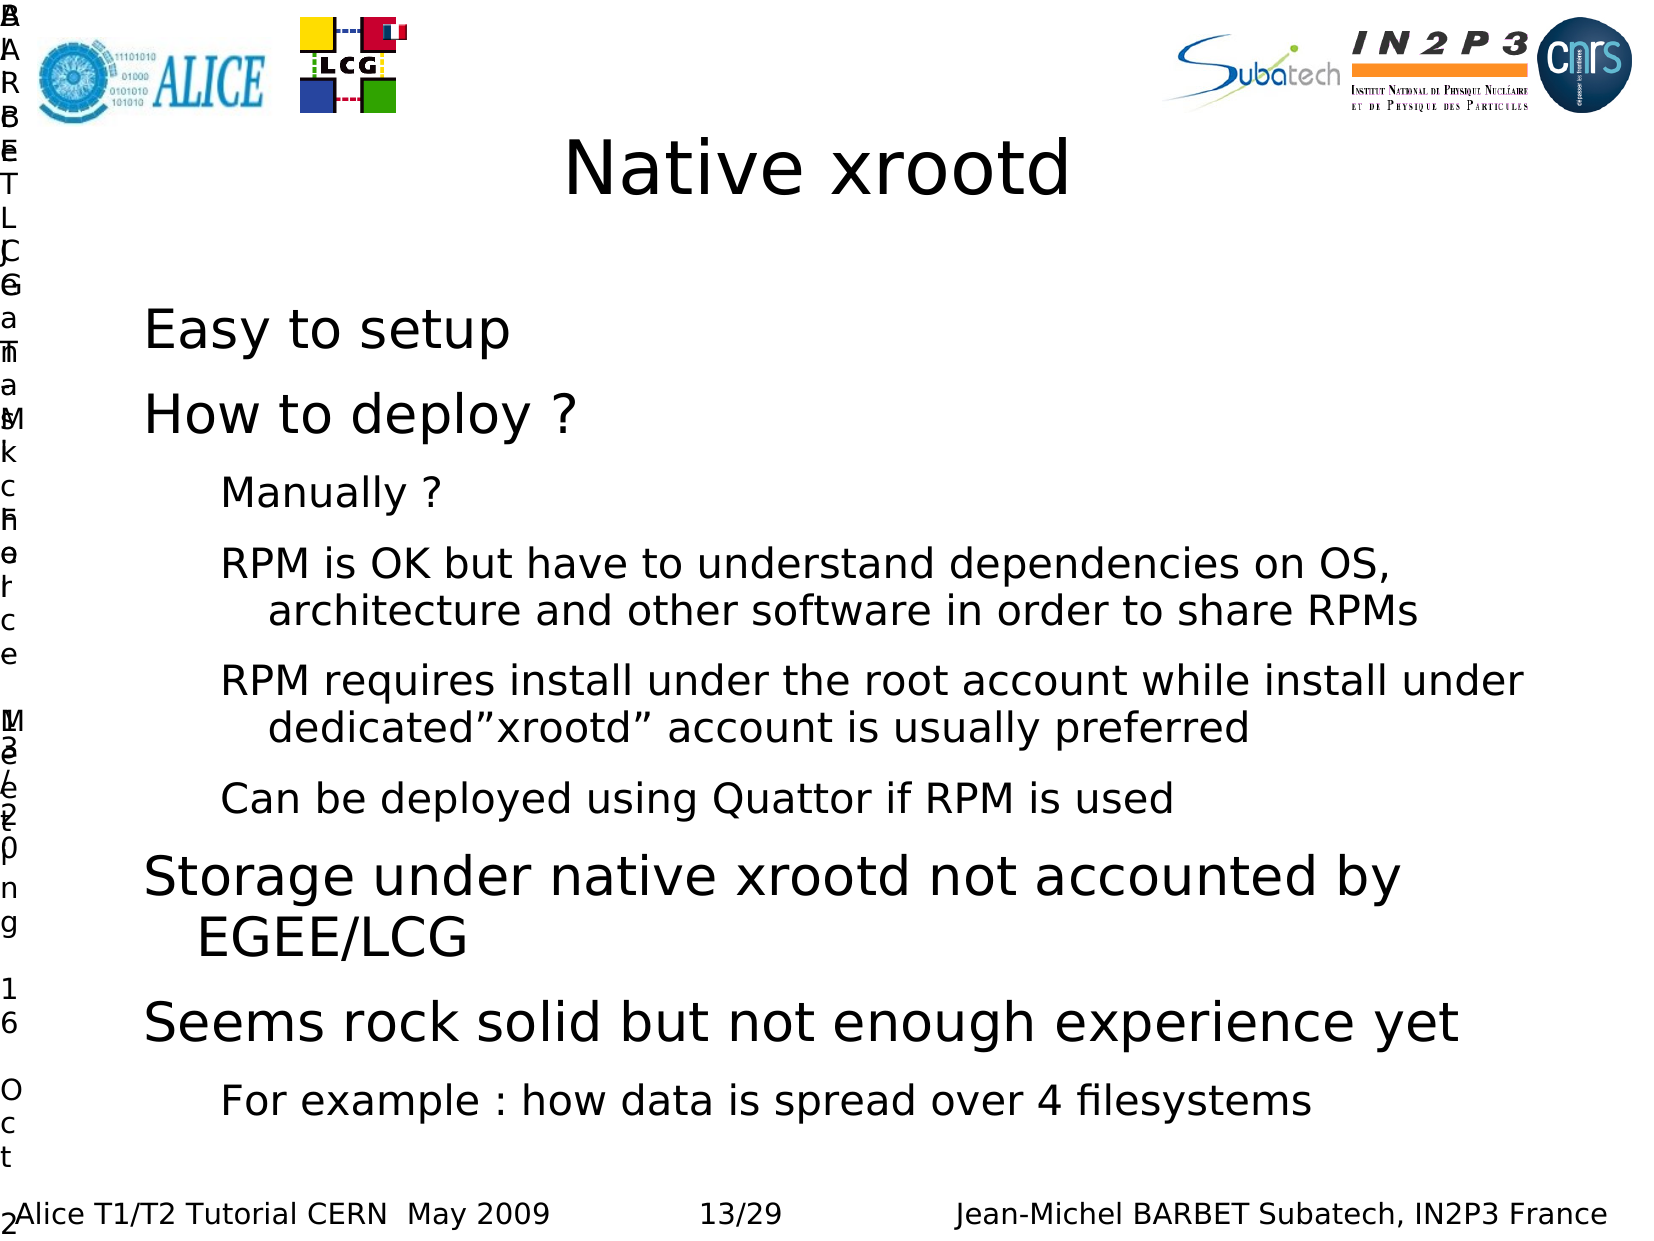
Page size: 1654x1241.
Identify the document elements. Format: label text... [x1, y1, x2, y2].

picture [1350, 21, 1528, 113]
picture [300, 17, 409, 75]
picture [1162, 34, 1340, 75]
title Native xrootd [112, 75, 1525, 263]
picture [1537, 17, 1632, 113]
picture [37, 37, 276, 127]
list Easy to setup How to deploy ? Manually ? RPM is OK but have to understand dependencies on OS, architecture and other software in order to share RPMs RPM requires install under the root account while install under dedicated”xrootd” account is usually preferred Can be deployed using Quattor if RPM is used Storage under native xrootd not accounted by EGEE/LCG Seems rock solid but not enough experience yet For example : how data is spread over 4 filesystems [125, 300, 1538, 1127]
